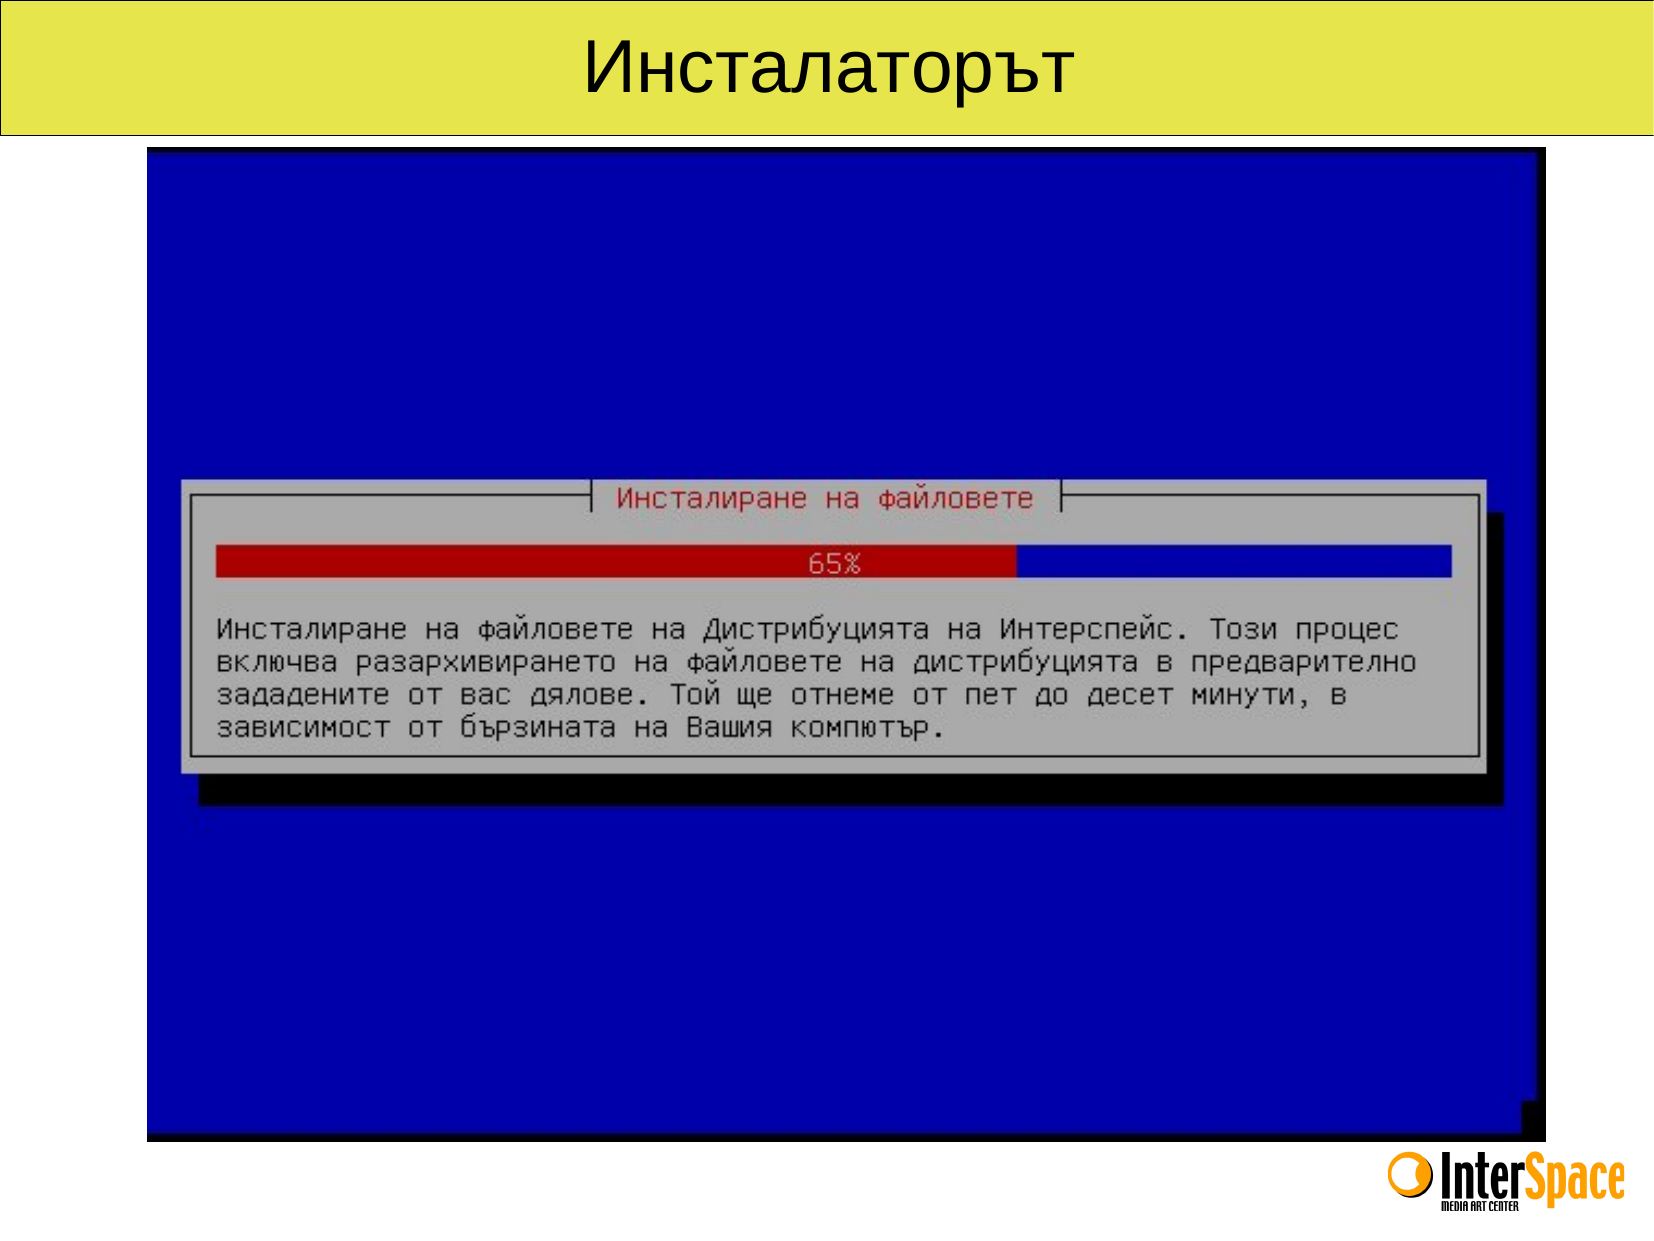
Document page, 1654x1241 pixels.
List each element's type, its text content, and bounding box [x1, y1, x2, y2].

picture [147, 147, 1546, 1142]
title Инсталаторът [123, 14, 1536, 119]
